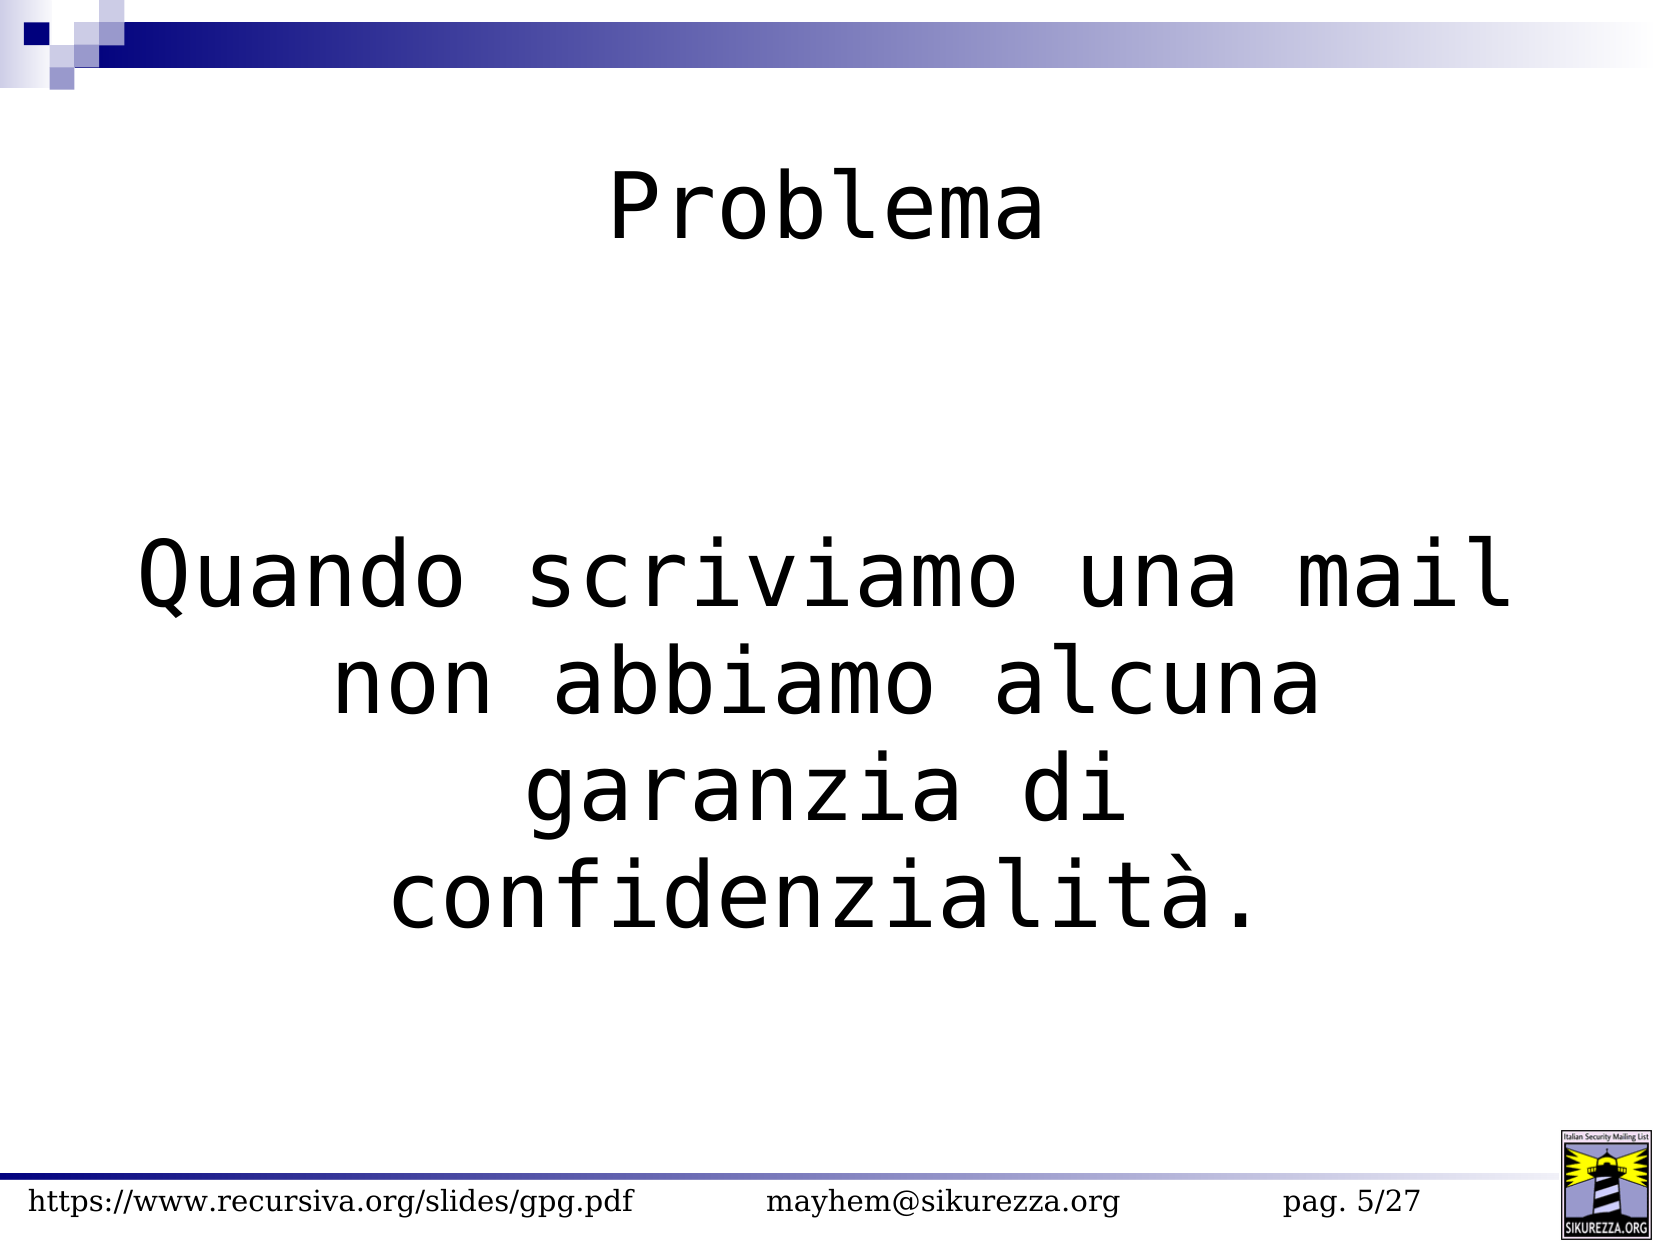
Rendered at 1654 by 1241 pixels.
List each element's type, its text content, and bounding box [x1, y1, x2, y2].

subtitle Quando scriviamo una mail non abbiamo alcuna garanzia di confidenzialità. [121, 344, 1534, 1127]
picture [0, 1128, 1654, 1241]
title Problema [121, 102, 1534, 311]
